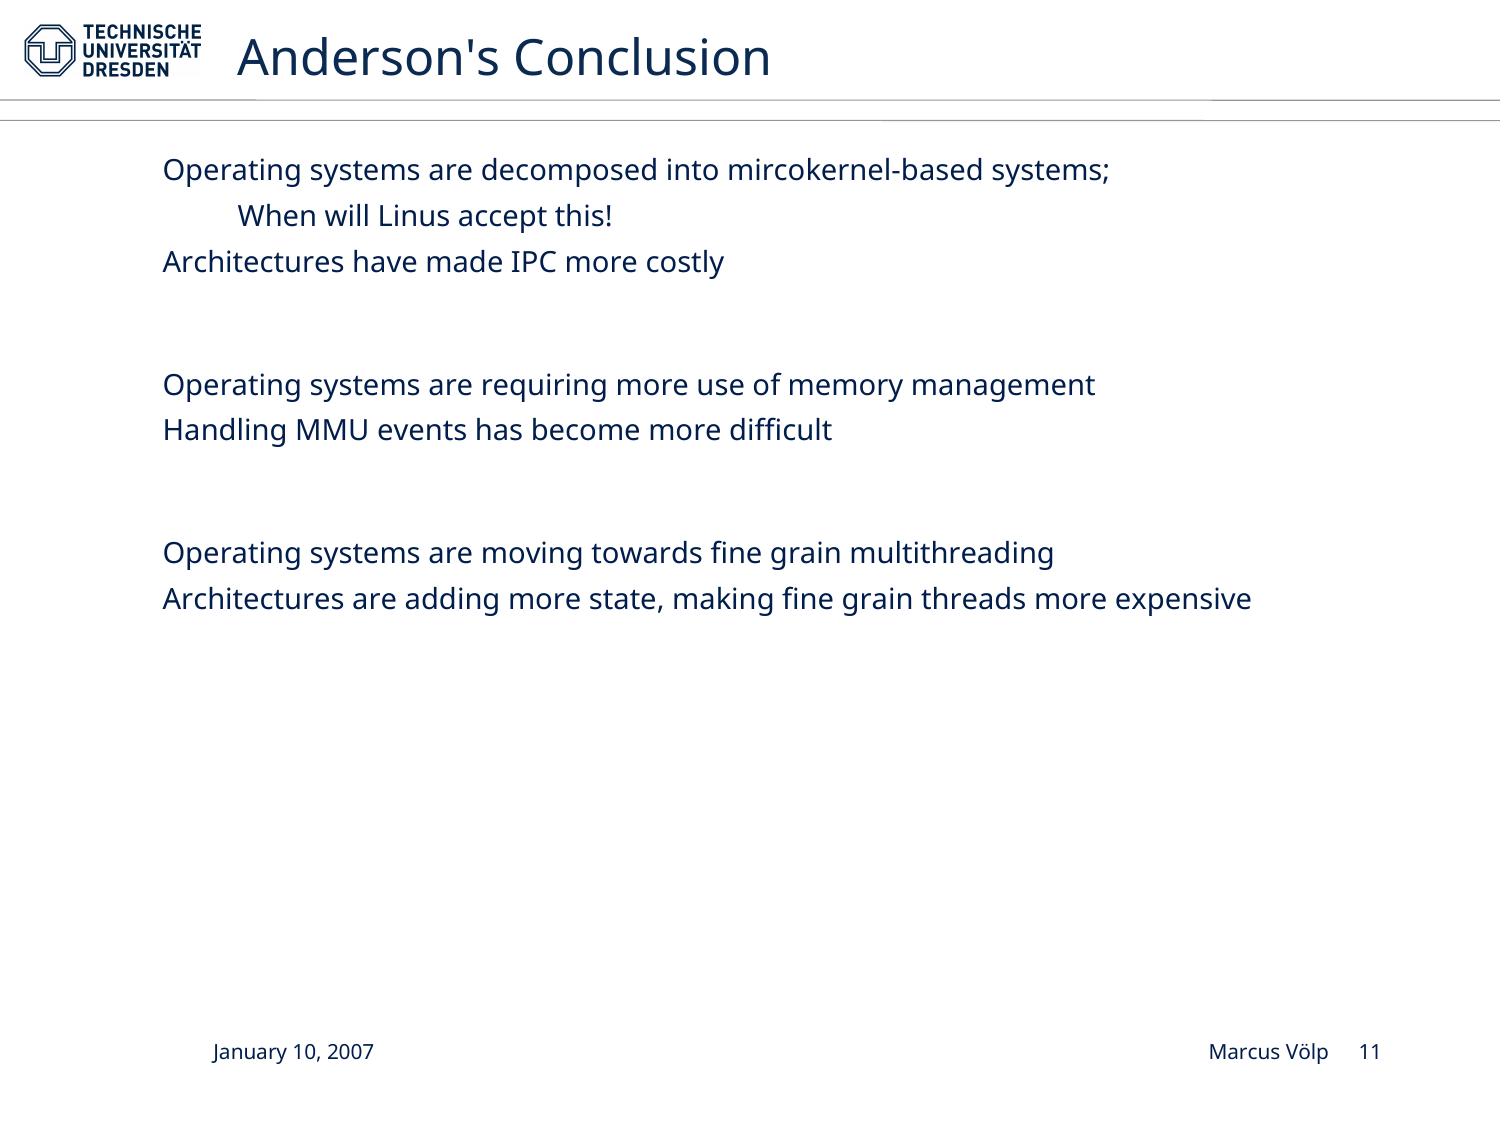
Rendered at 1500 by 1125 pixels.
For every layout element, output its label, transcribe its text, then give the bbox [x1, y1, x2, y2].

picture [24, 24, 201, 77]
title Anderson's Conclusion [237, 19, 1437, 92]
list Operating systems are decomposed into mircokernel-based systems; When will Linus accept this! Architectures have made IPC more costly Operating systems are requiring more use of memory management Handling MMU events has become more difficult Operating systems are moving towards fine grain multithreading Architectures are adding more state, making fine grain threads more expensive [162, 149, 1387, 985]
